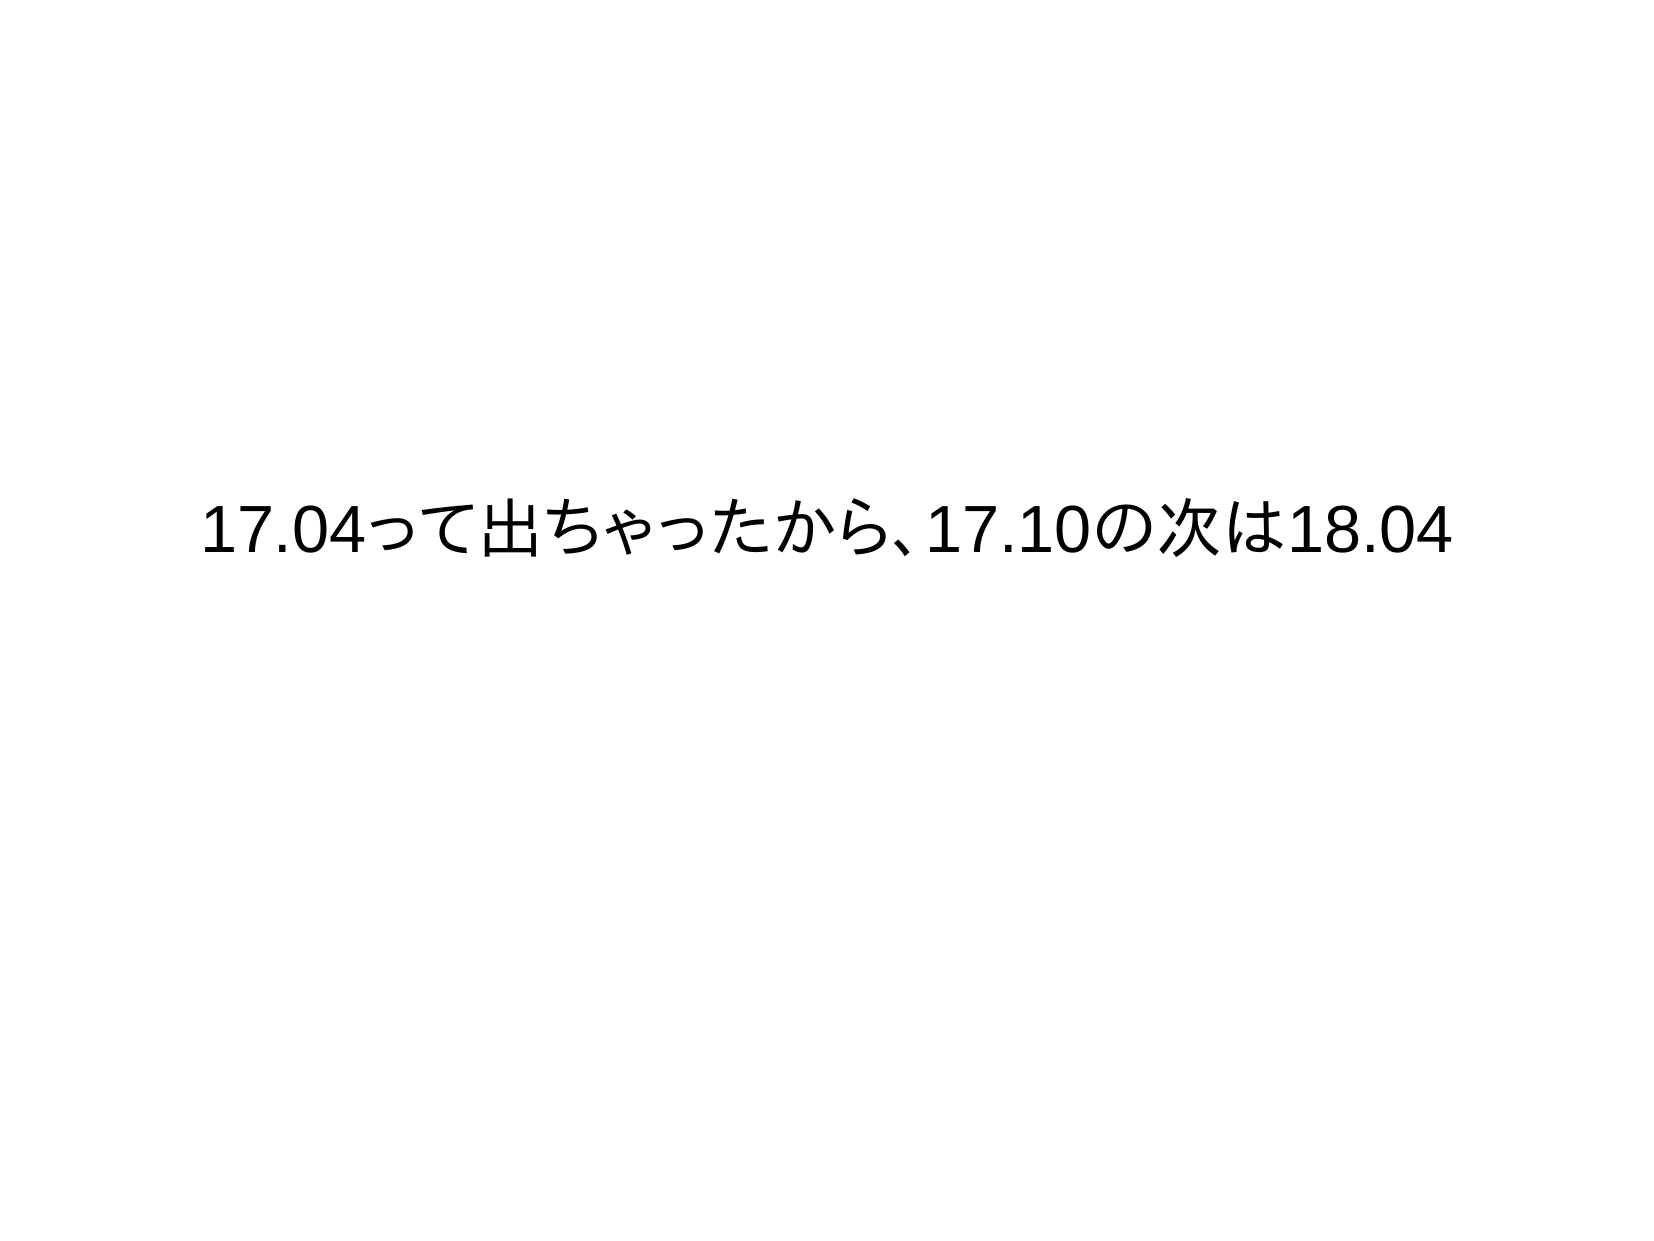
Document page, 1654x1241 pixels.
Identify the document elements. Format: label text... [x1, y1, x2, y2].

subtitle 17.04って出ちゃったから、17.10の次は18.04 [82, 49, 1571, 1010]
